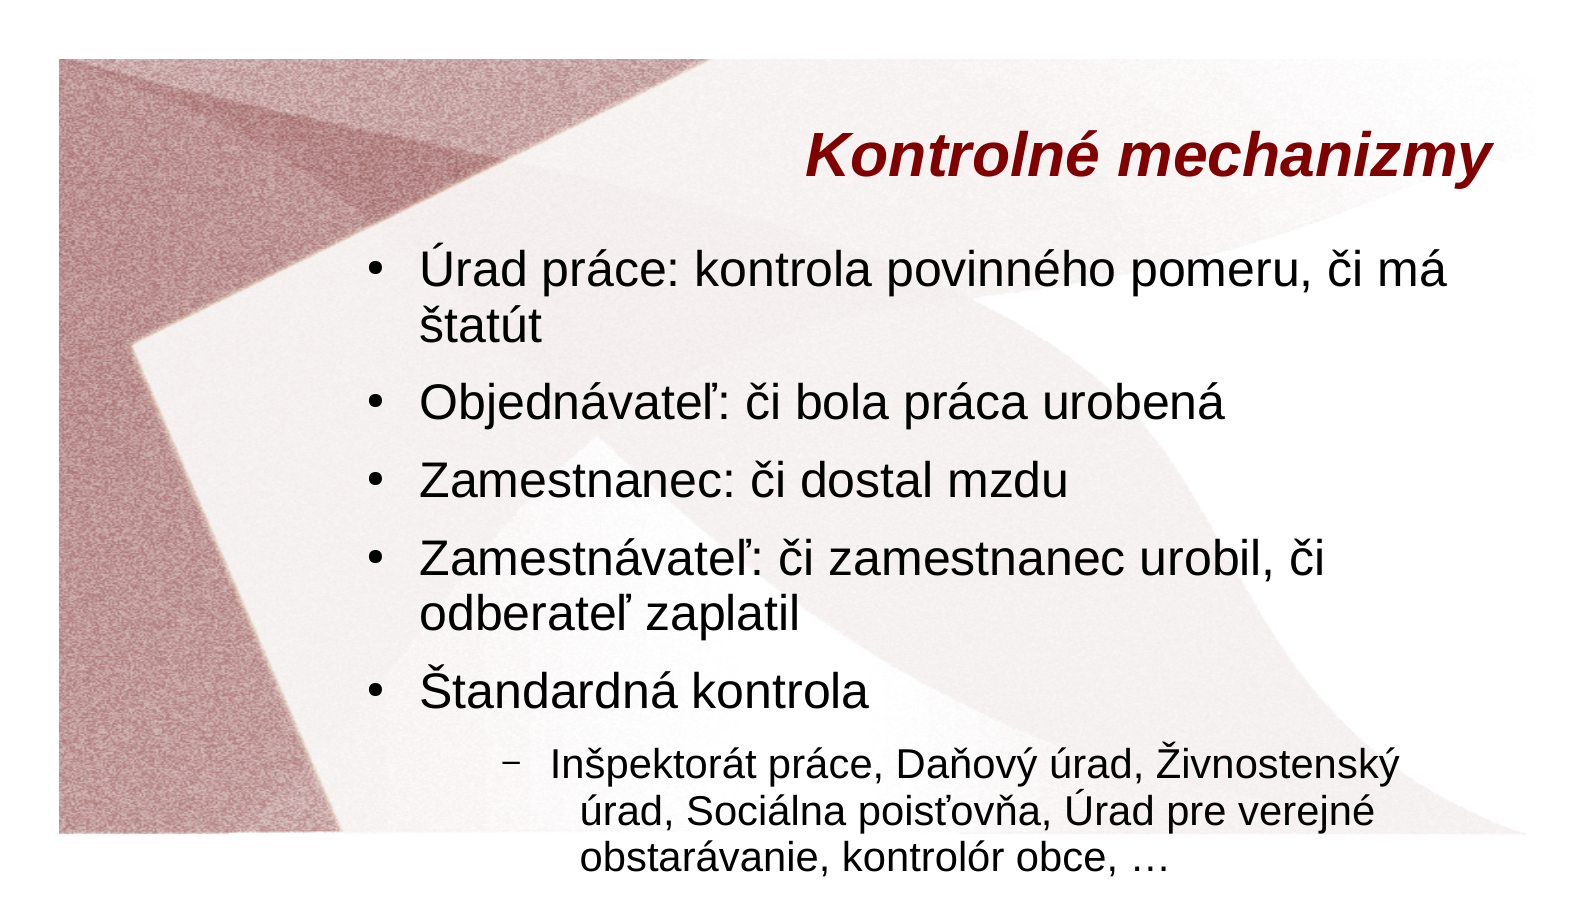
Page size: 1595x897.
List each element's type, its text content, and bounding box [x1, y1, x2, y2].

title Kontrolné mechanizmy [591, 90, 1494, 220]
picture [59, 59, 1536, 838]
list Úrad práce: kontrola povinného pomeru, či má štatút Objednávateľ: či bola práca urobená Zamestnanec: či dostal mzdu Zamestnávateľ: či zamestnanec urobil, či odberateľ zaplatil Štandardná kontrola Inšpektorát práce, Daňový úrad, Živnostenský úrad, Sociálna poisťovňa, Úrad pre verejné obstarávanie, kontrolór obce, … [349, 241, 1488, 881]
